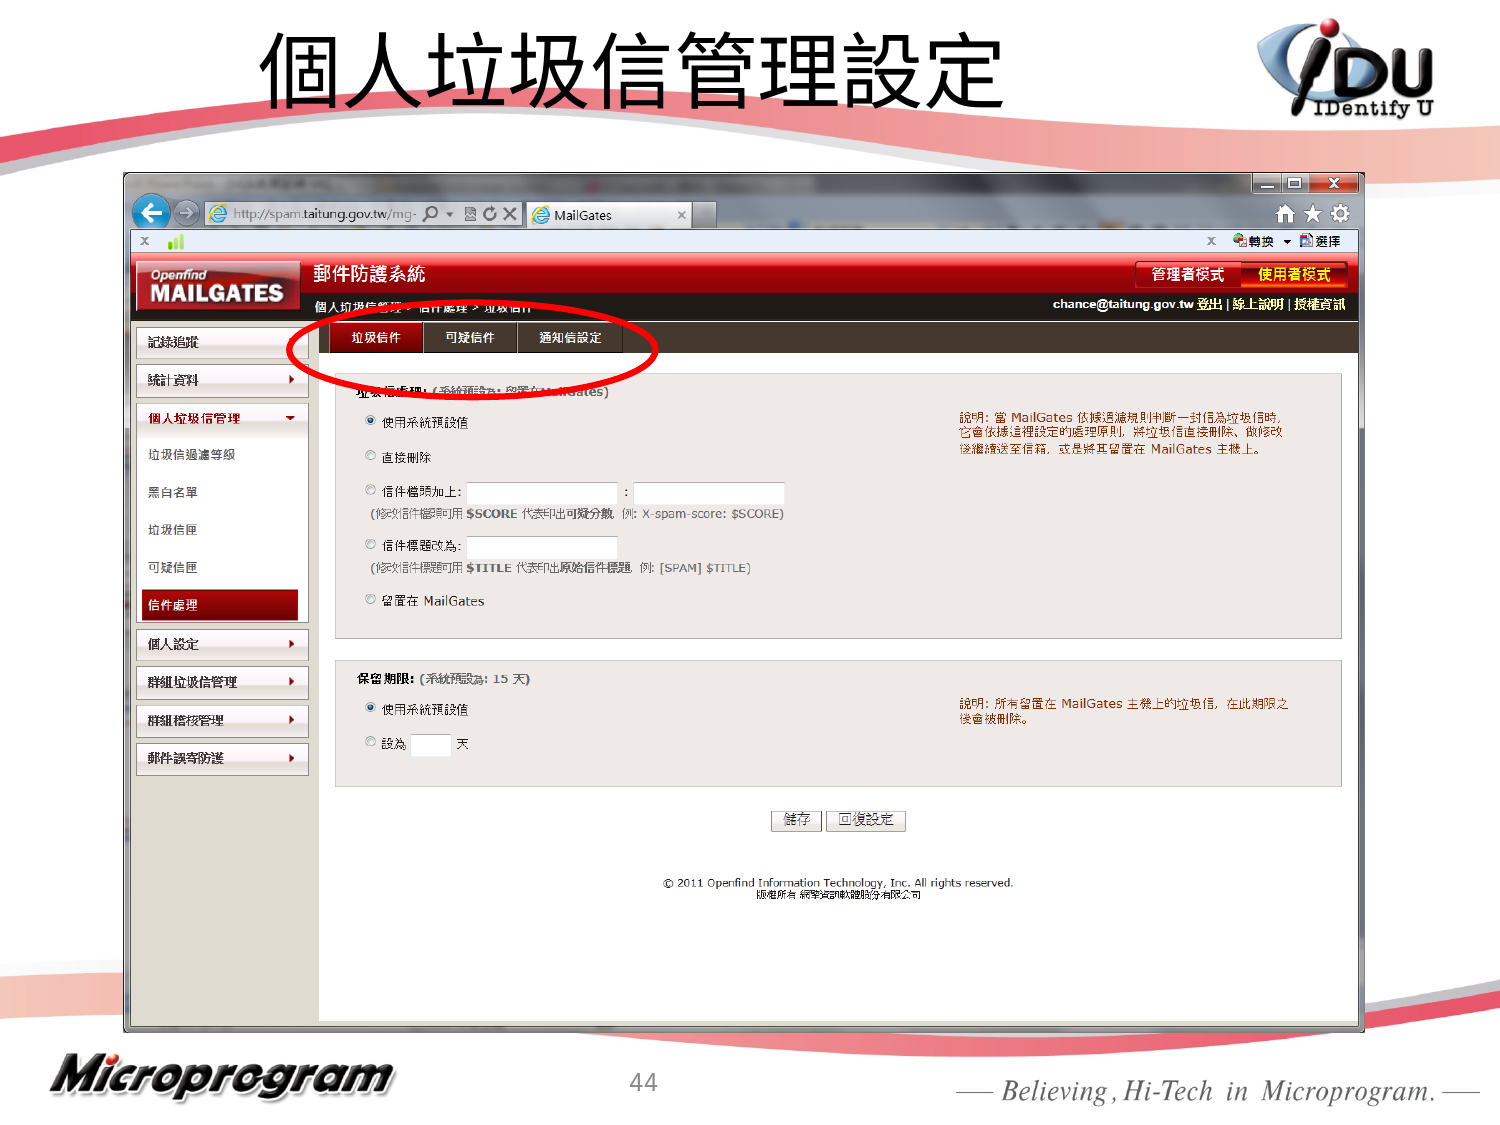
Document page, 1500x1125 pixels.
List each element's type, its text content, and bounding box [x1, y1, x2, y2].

text_box [468, 1053, 819, 1114]
title 個人垃圾信管理設定 [35, 11, 1231, 118]
picture [123, 172, 1365, 1033]
